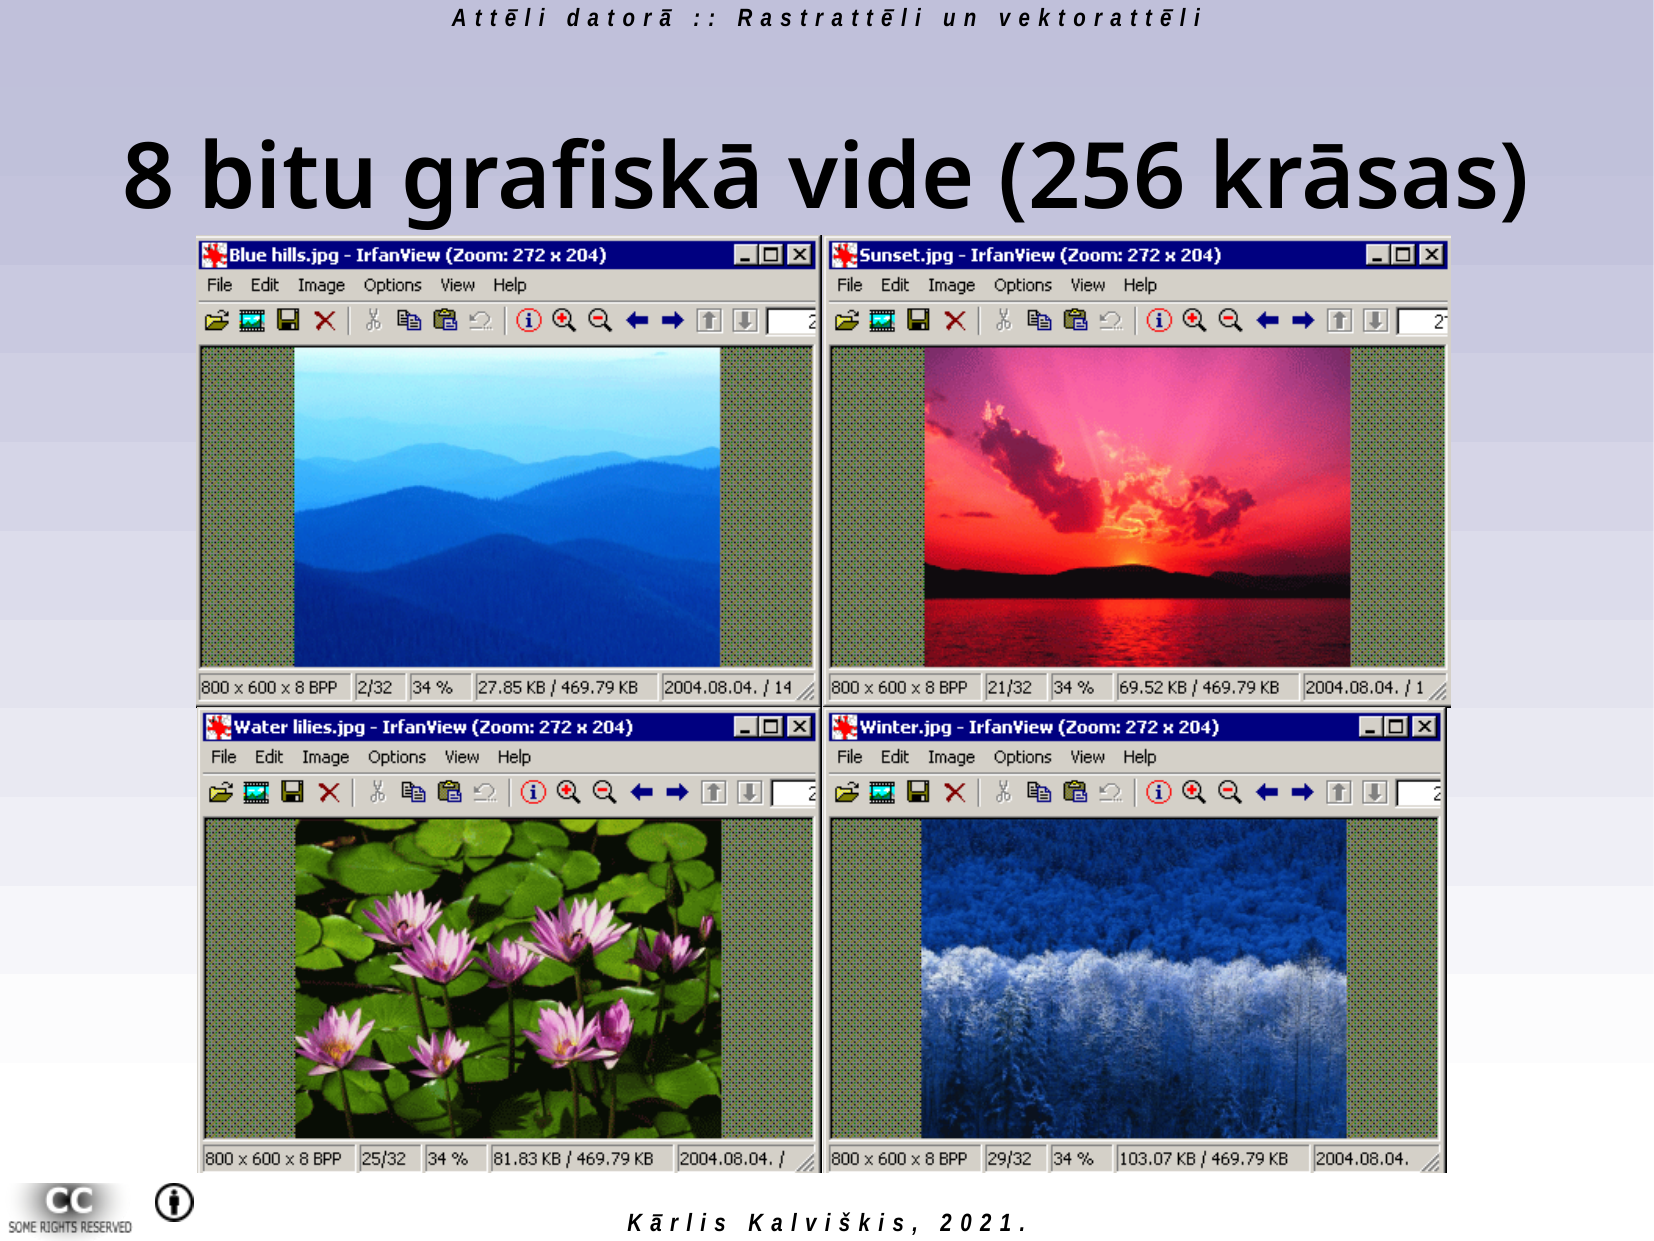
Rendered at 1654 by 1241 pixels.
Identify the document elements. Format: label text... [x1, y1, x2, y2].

picture [0, 0, 1654, 1241]
title 8 bitu grafiskā vide (256 krāsas) [29, 49, 1625, 296]
